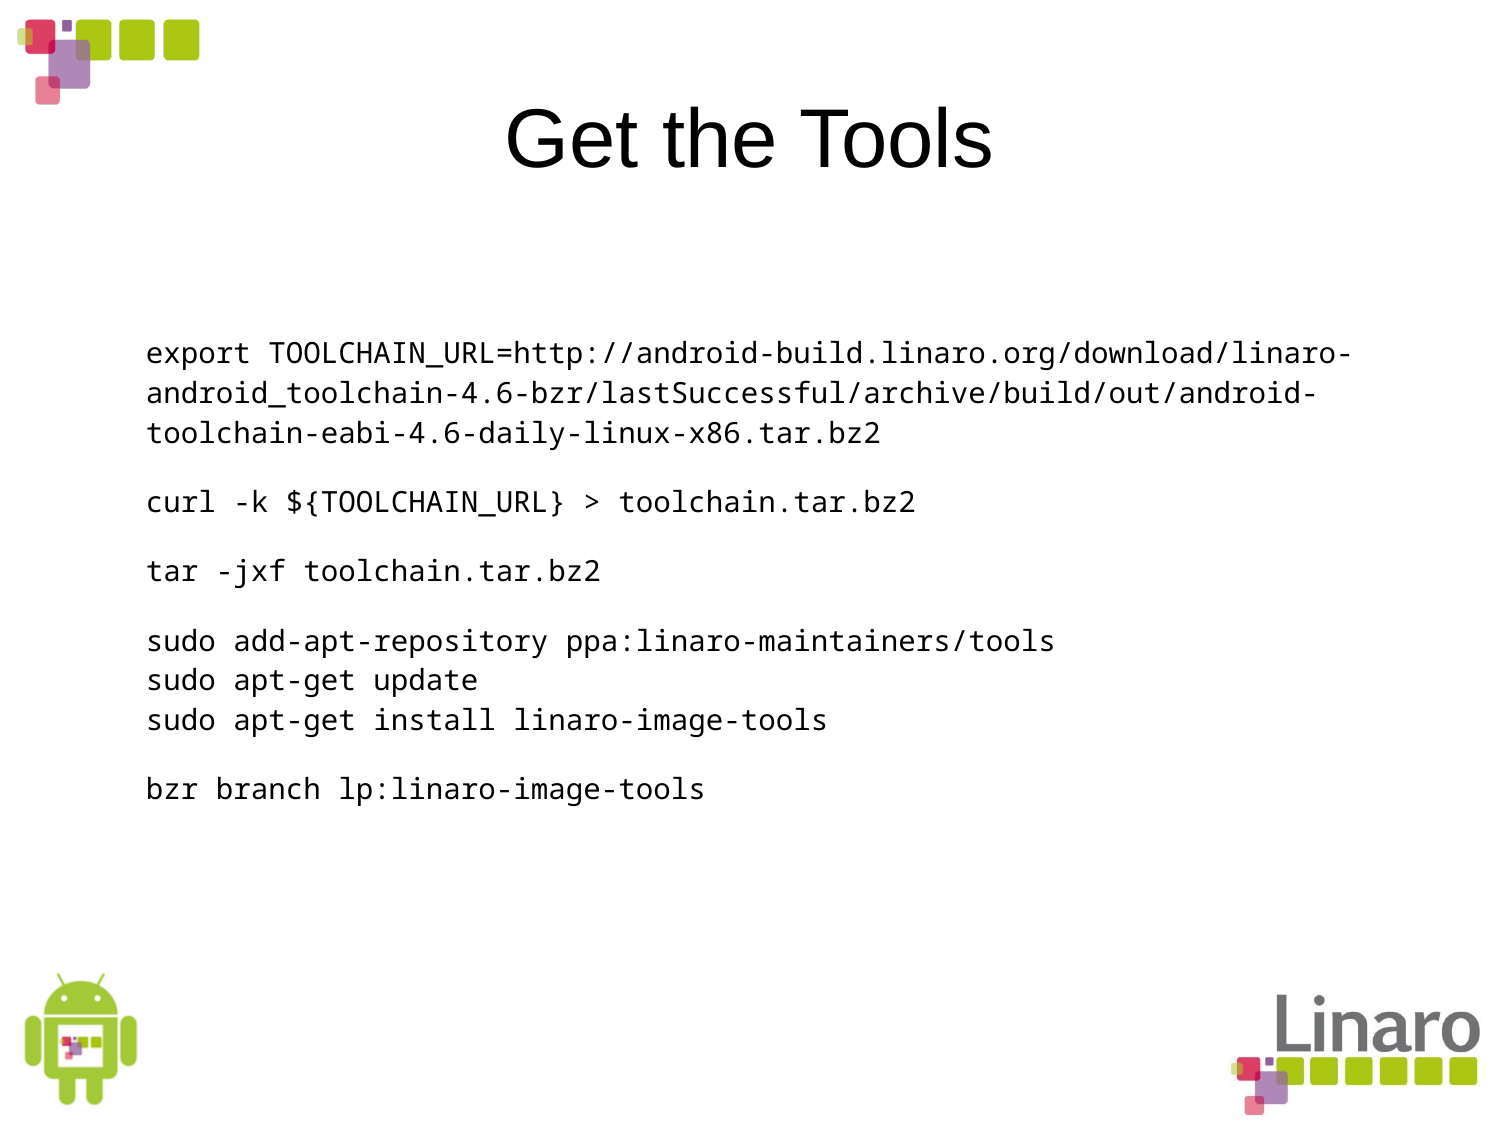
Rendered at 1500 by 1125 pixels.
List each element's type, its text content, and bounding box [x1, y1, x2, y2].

title Get the Tools [74, 44, 1425, 233]
picture [18, 971, 142, 1109]
picture [1219, 986, 1491, 1123]
picture [16, 12, 205, 121]
list export TOOLCHAIN_URL=http://android-build.linaro.org/download/linaro-android_toolchain-4.6-bzr/lastSuccessful/archive/build/out/android-toolchain-eabi-4.6-daily-linux-x86.tar.bz2 curl -k ${TOOLCHAIN_URL} > toolchain.tar.bz2 tar -jxf toolchain.tar.bz2 sudo add-apt-repository ppa:linaro-maintainers/tools sudo apt-get update sudo apt-get install linaro-image-tools bzr branch lp:linaro-image-tools [74, 263, 1425, 916]
